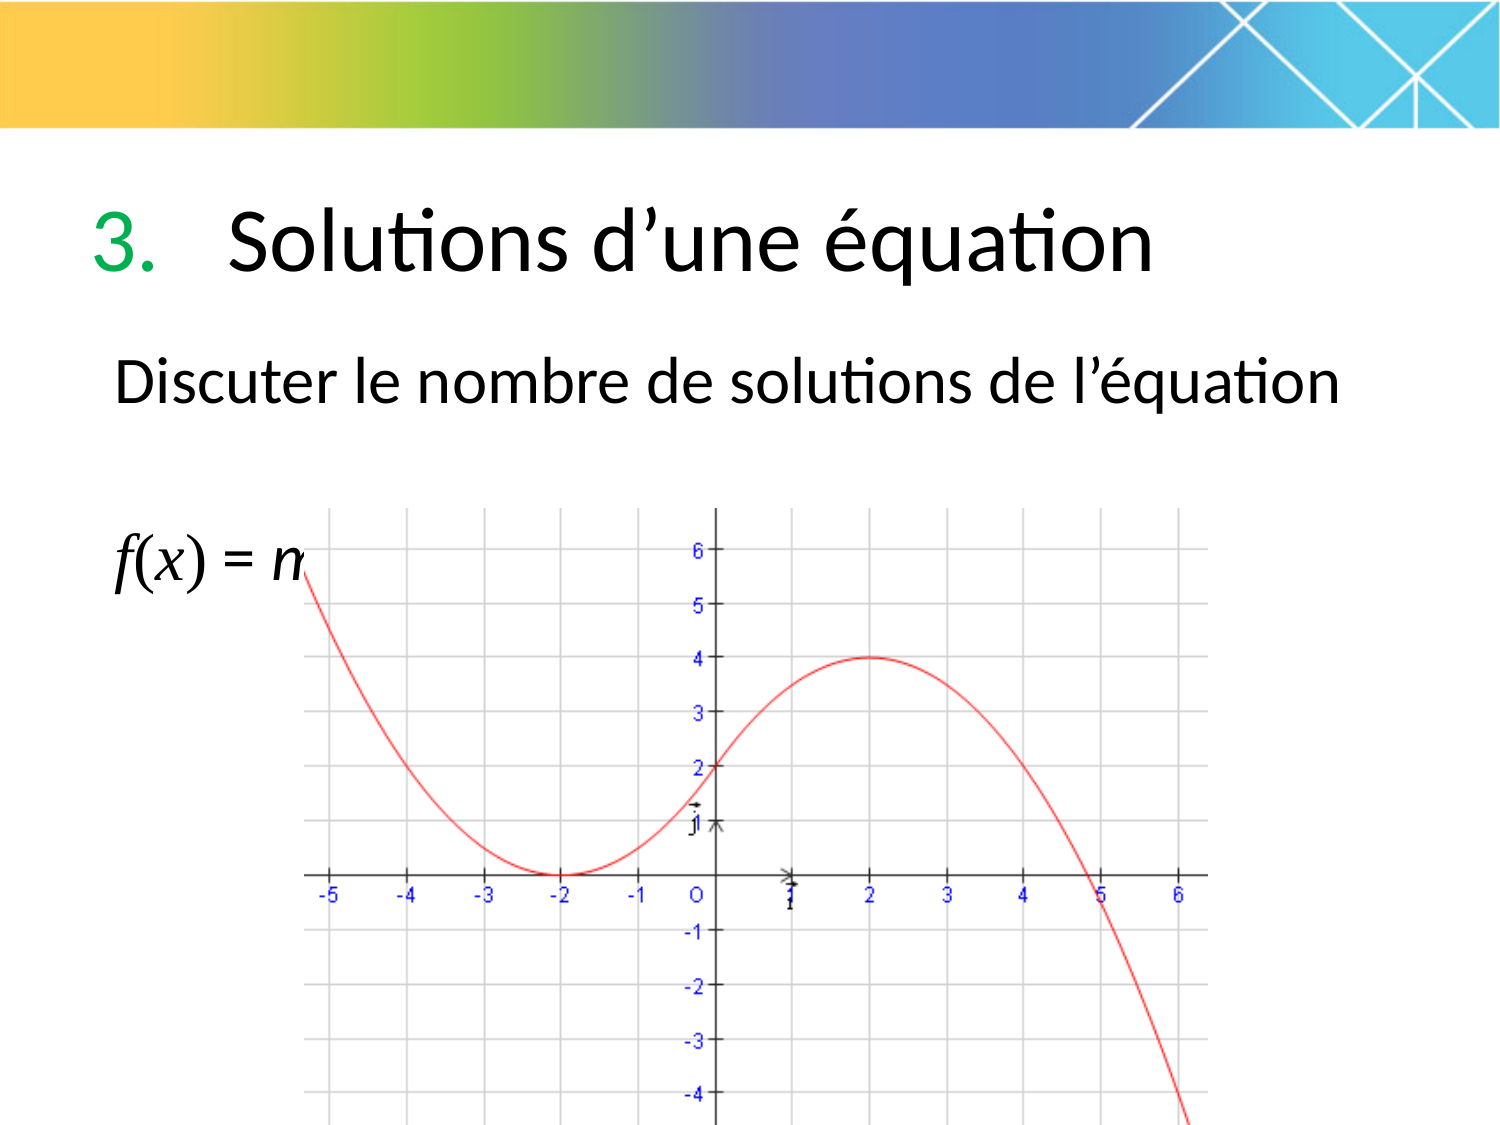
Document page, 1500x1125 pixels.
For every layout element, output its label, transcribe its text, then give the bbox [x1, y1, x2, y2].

title Solutions d’une équation [75, 164, 1426, 305]
text_box Discuter le nombre de solutions de l’équation f(x) = m selon les valeurs de m. [99, 329, 1454, 1092]
picture [304, 508, 1208, 1125]
